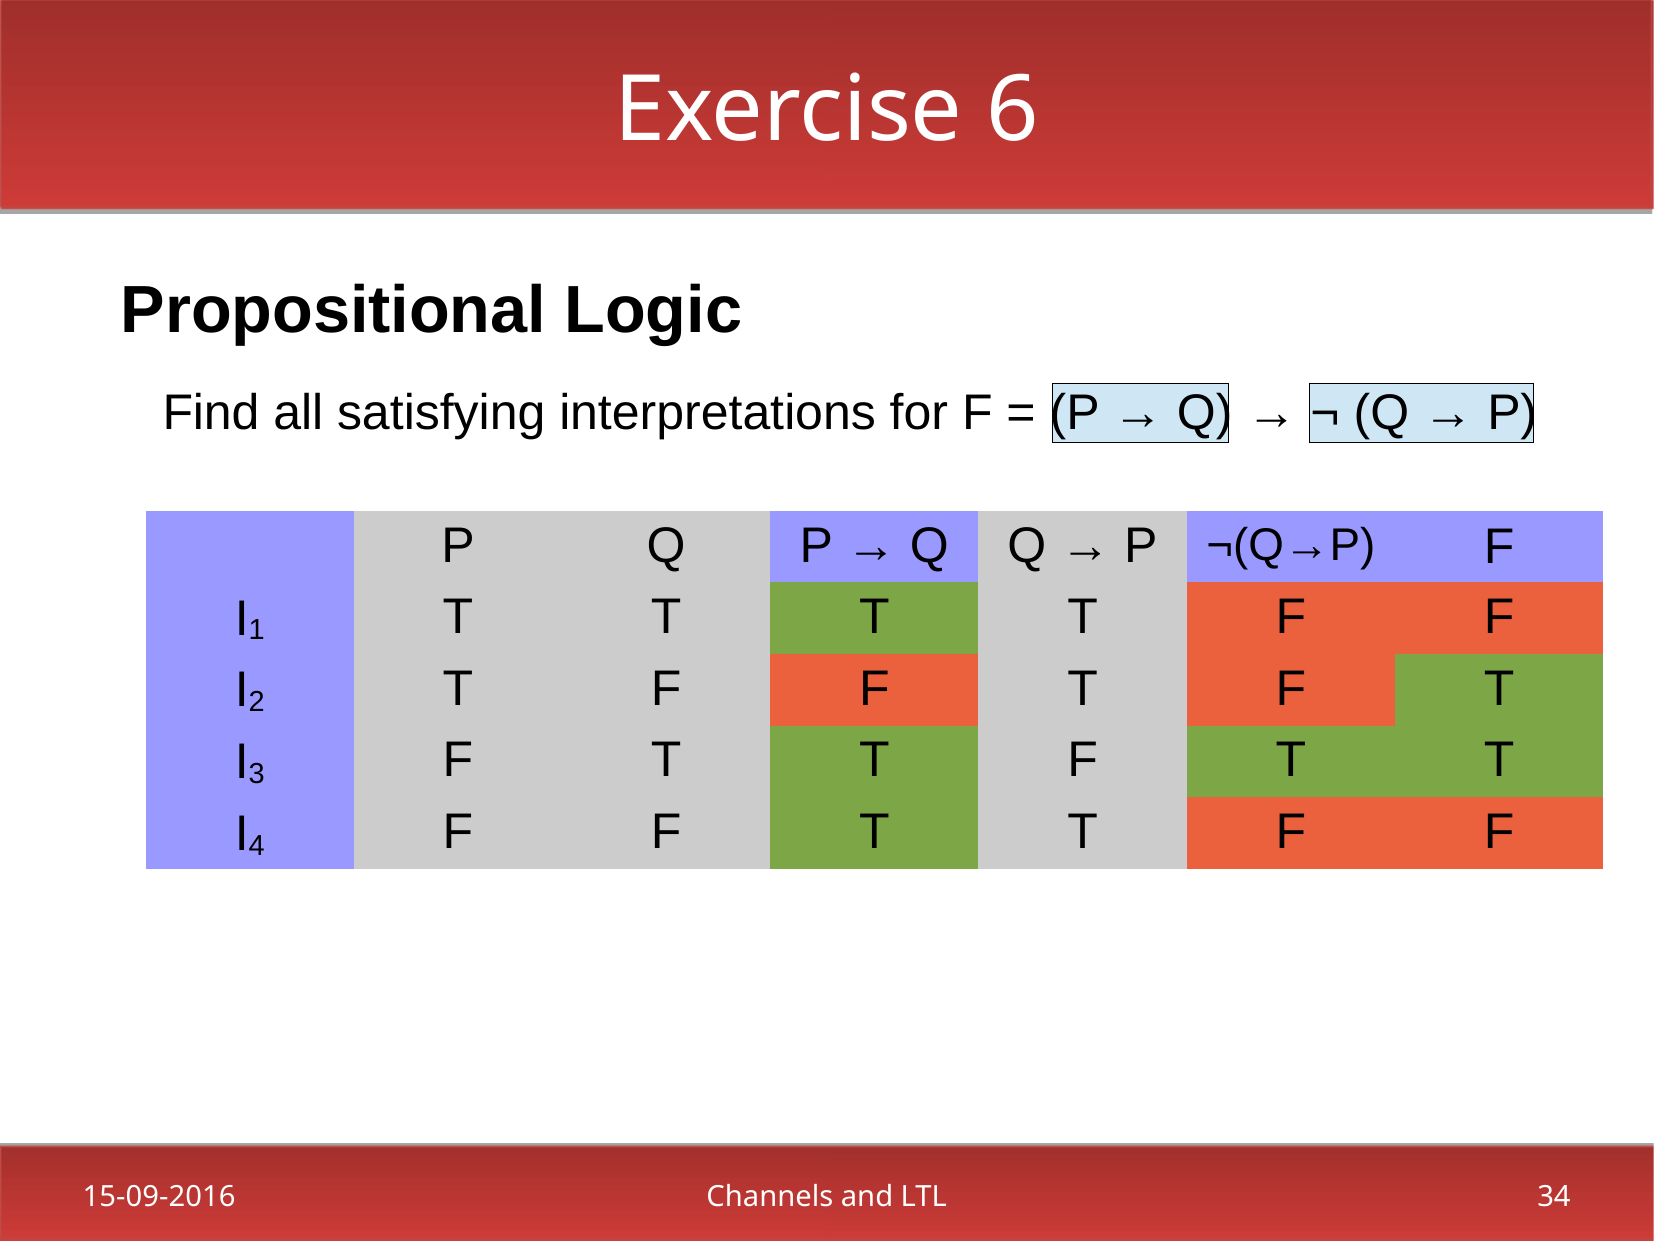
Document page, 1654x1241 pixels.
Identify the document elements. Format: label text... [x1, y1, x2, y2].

table_cell F [770, 654, 978, 726]
table_header P → Q [770, 511, 978, 582]
table_cell T [1395, 654, 1603, 726]
table_header P [354, 511, 562, 582]
table_cell F [562, 797, 770, 869]
table_cell T [770, 797, 978, 869]
picture [0, 0, 1654, 214]
table_cell F [1187, 654, 1395, 726]
table_cell I2 [146, 654, 354, 726]
picture [0, 1143, 1654, 1241]
table_cell T [562, 582, 770, 654]
table_header ¬(Q→P) [1187, 511, 1395, 582]
table_cell T [354, 582, 562, 654]
table_cell F [562, 654, 770, 726]
table_header Q → P [978, 511, 1187, 582]
table_cell T [562, 726, 770, 797]
table_cell T [978, 797, 1187, 869]
table_cell F [354, 726, 562, 797]
table_header Q [562, 511, 770, 582]
table_cell T [978, 654, 1187, 726]
table_cell F [1187, 582, 1395, 654]
table_cell T [1187, 726, 1395, 797]
table_cell T [978, 582, 1187, 654]
title Exercise 6 [59, 31, 1595, 178]
table_cell F [1187, 797, 1395, 869]
table_cell T [770, 582, 978, 654]
table_header [146, 511, 354, 582]
table_cell F [354, 797, 562, 869]
table_cell F [1395, 582, 1603, 654]
table_cell I4 [146, 797, 354, 869]
table_cell F [1395, 797, 1603, 869]
table_cell I1 [146, 582, 354, 654]
table_header F [1395, 511, 1603, 582]
table_cell T [1395, 726, 1603, 797]
table_cell T [770, 726, 978, 797]
table_cell T [354, 654, 562, 726]
table_cell I3 [146, 726, 354, 797]
table_cell F [978, 726, 1187, 797]
text_box Propositional Logic [105, 264, 759, 354]
text_box Find all satisfying interpretations for F = (P → Q) → ¬ (Q → P) [147, 377, 1554, 448]
